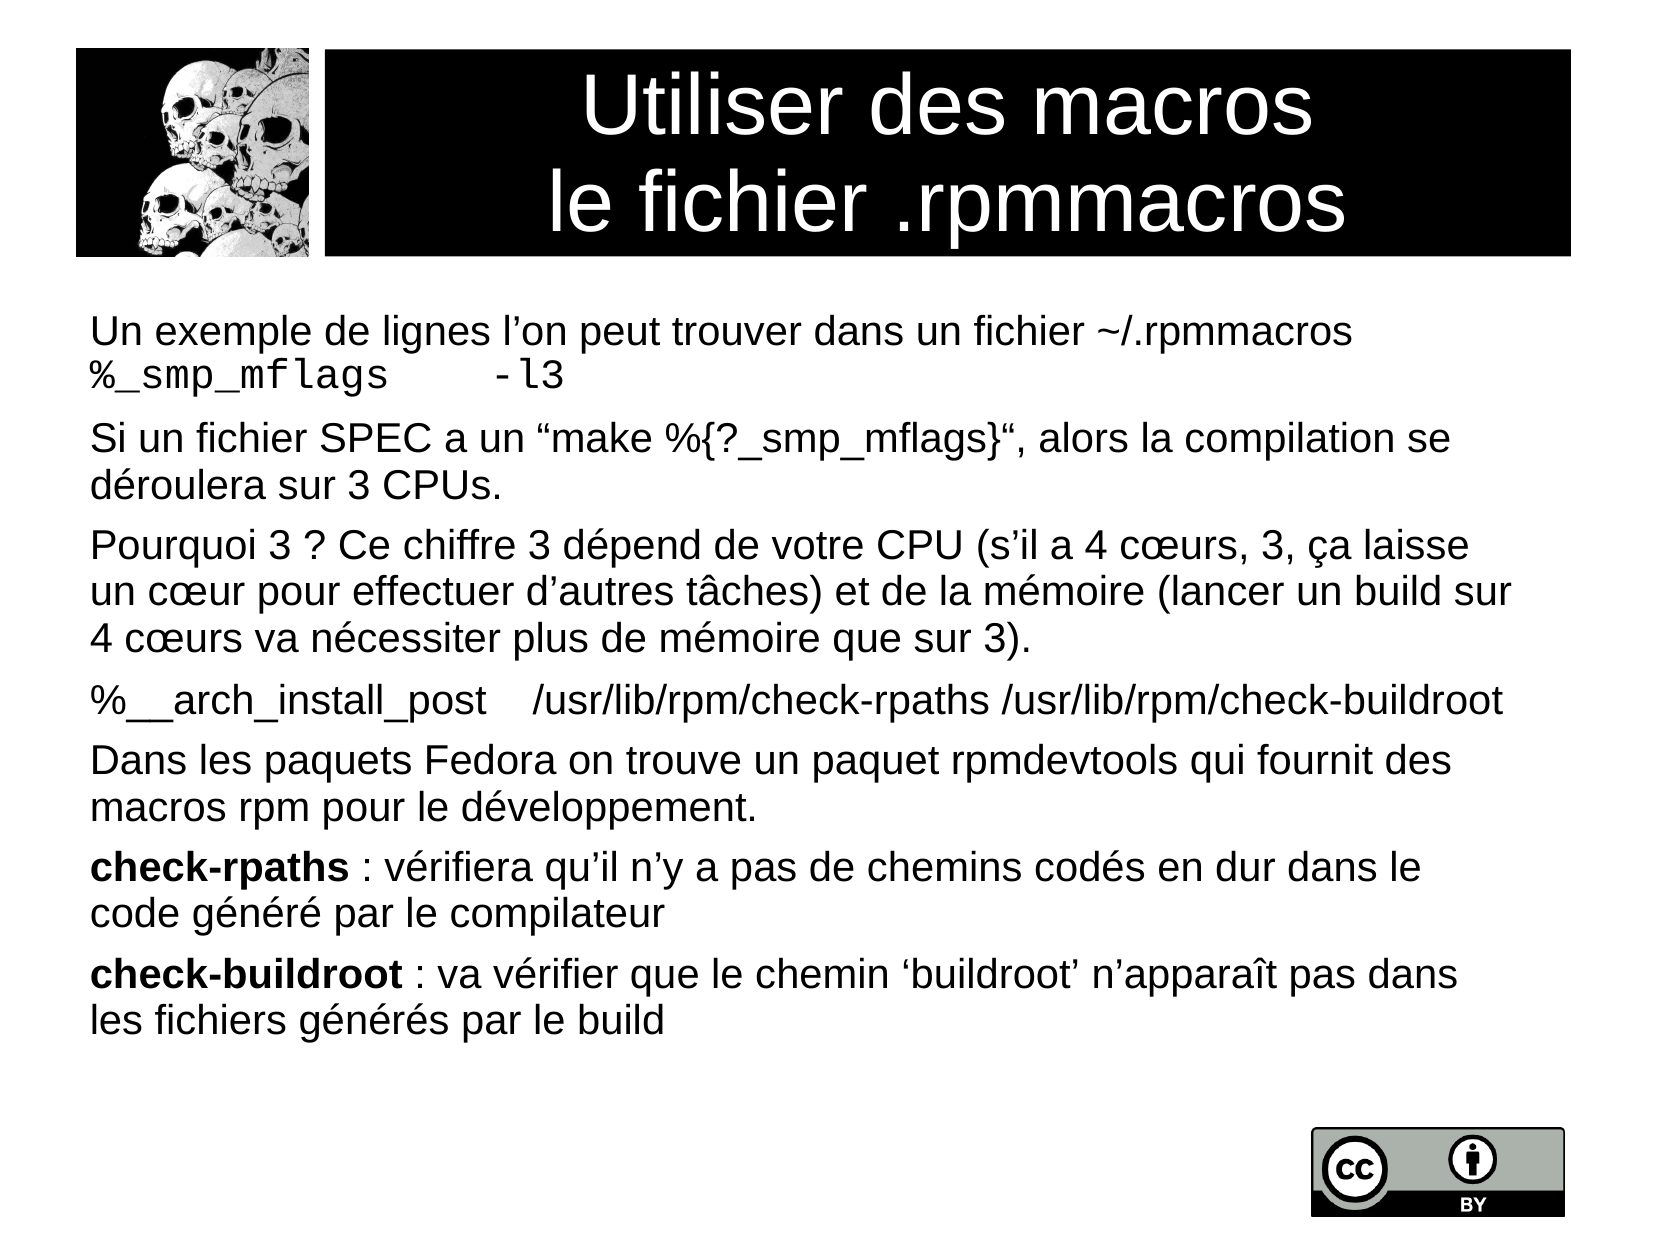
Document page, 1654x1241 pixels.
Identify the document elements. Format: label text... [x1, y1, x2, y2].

text_box Un exemple de lignes l’on peut trouver dans un fichier ~/.rpmmacros %_smp_mflags -l3 Si un fichier SPEC a un “make %{?_smp_mflags}“, alors la compilation se déroulera sur 3 CPUs. Pourquoi 3 ? Ce chiffre 3 dépend de votre CPU (s’il a 4 cœurs, 3, ça laisse un cœur pour effectuer d’autres tâches) et de la mémoire (lancer un build sur 4 cœurs va nécessiter plus de mémoire que sur 3). %__arch_install_post /usr/lib/rpm/check-rpaths /usr/lib/rpm/check-buildroot Dans les paquets Fedora on trouve un paquet rpmdevtools qui fournit des macros rpm pour le développement. check-rpaths : vérifiera qu’il n’y a pas de chemins codés en dur dans le code généré par le compilateur check-buildroot : va vérifier que le chemin ‘buildroot’ n’apparaît pas dans les fichiers générés par le build [75, 300, 1538, 1144]
title Utiliser des macros le fichier .rpmmacros [324, 49, 1571, 257]
picture [1311, 1127, 1565, 1217]
picture [76, 48, 309, 257]
